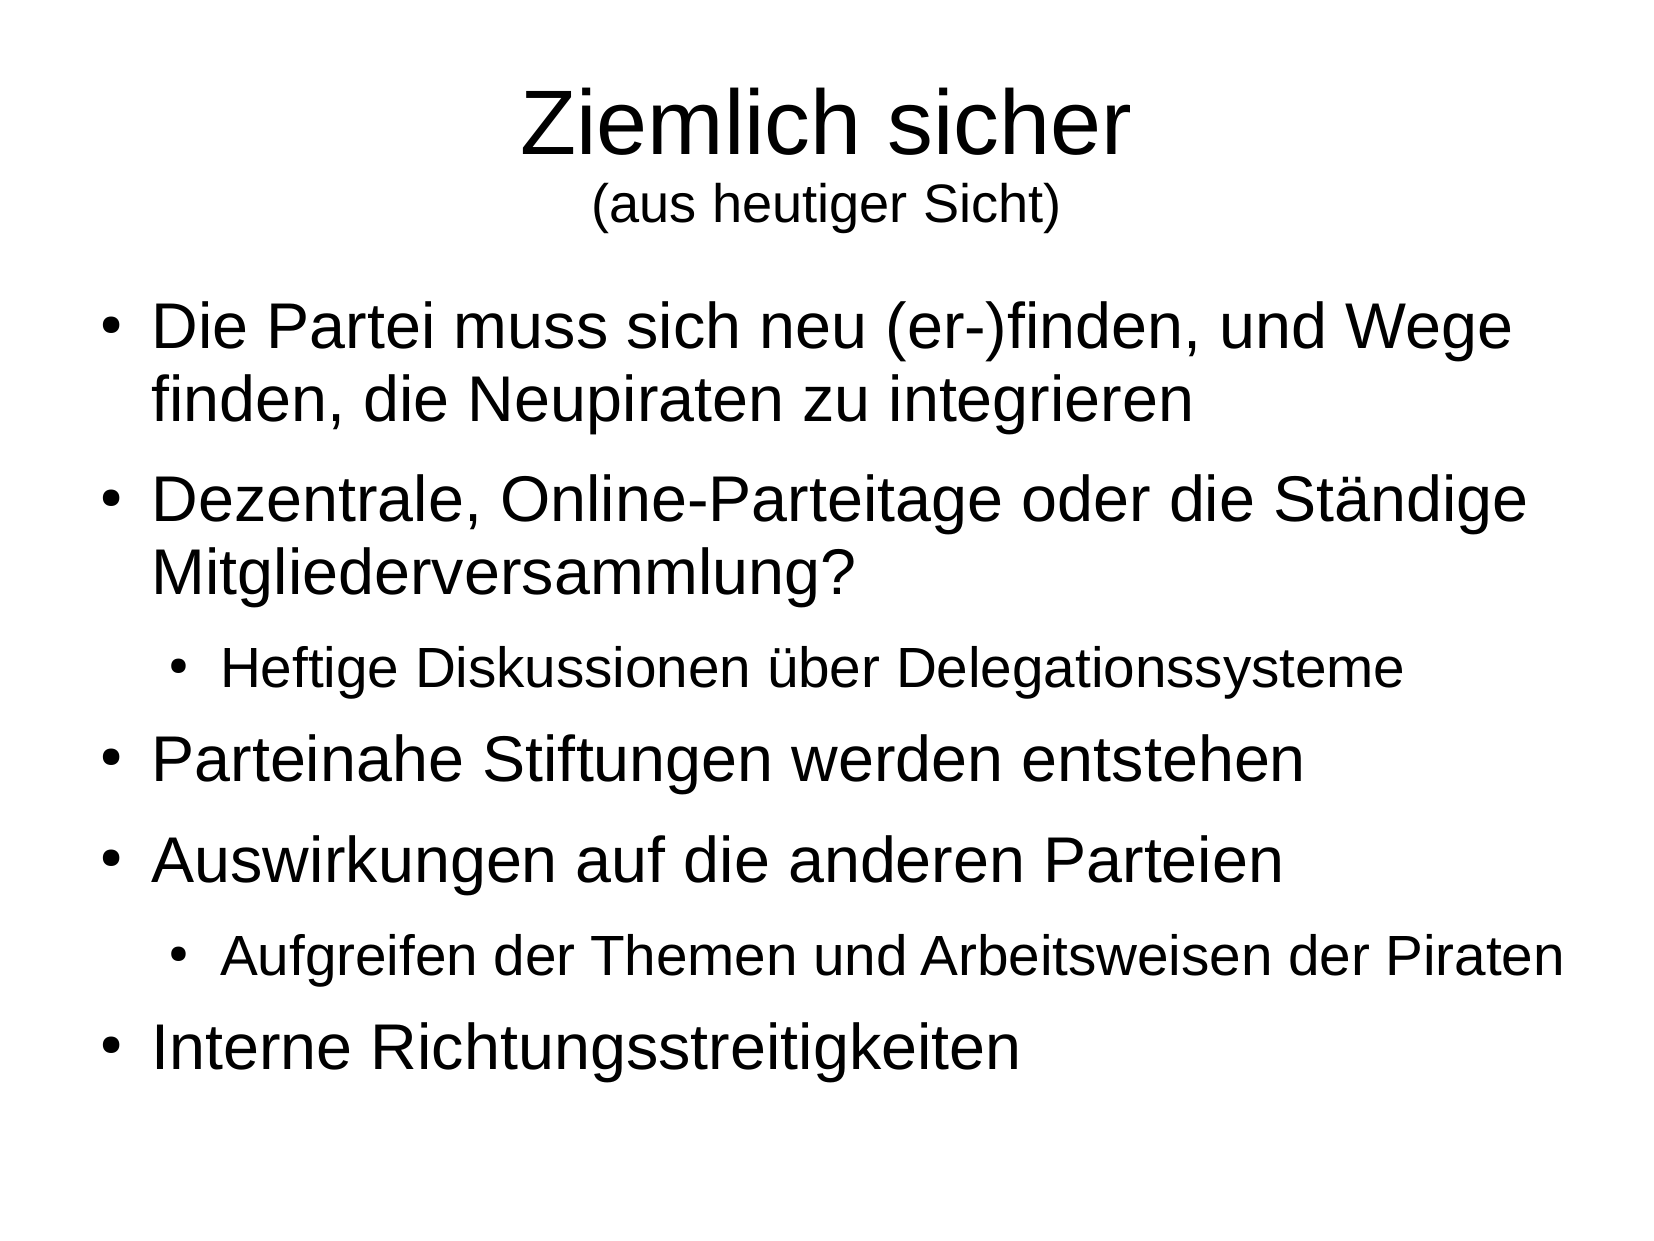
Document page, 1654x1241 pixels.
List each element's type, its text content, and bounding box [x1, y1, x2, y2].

title Ziemlich sicher (aus heutiger Sicht) [82, 49, 1571, 257]
list Die Partei muss sich neu (er-)finden, und Wege finden, die Neupiraten zu integrieren Dezentrale, Online-Parteitage oder die Ständige Mitgliederversammlung? Heftige Diskussionen über Delegationssysteme Parteinahe Stiftungen werden entstehen Auswirkungen auf die anderen Parteien Aufgreifen der Themen und Arbeitsweisen der Piraten Interne Richtungsstreitigkeiten [82, 290, 1571, 1109]
